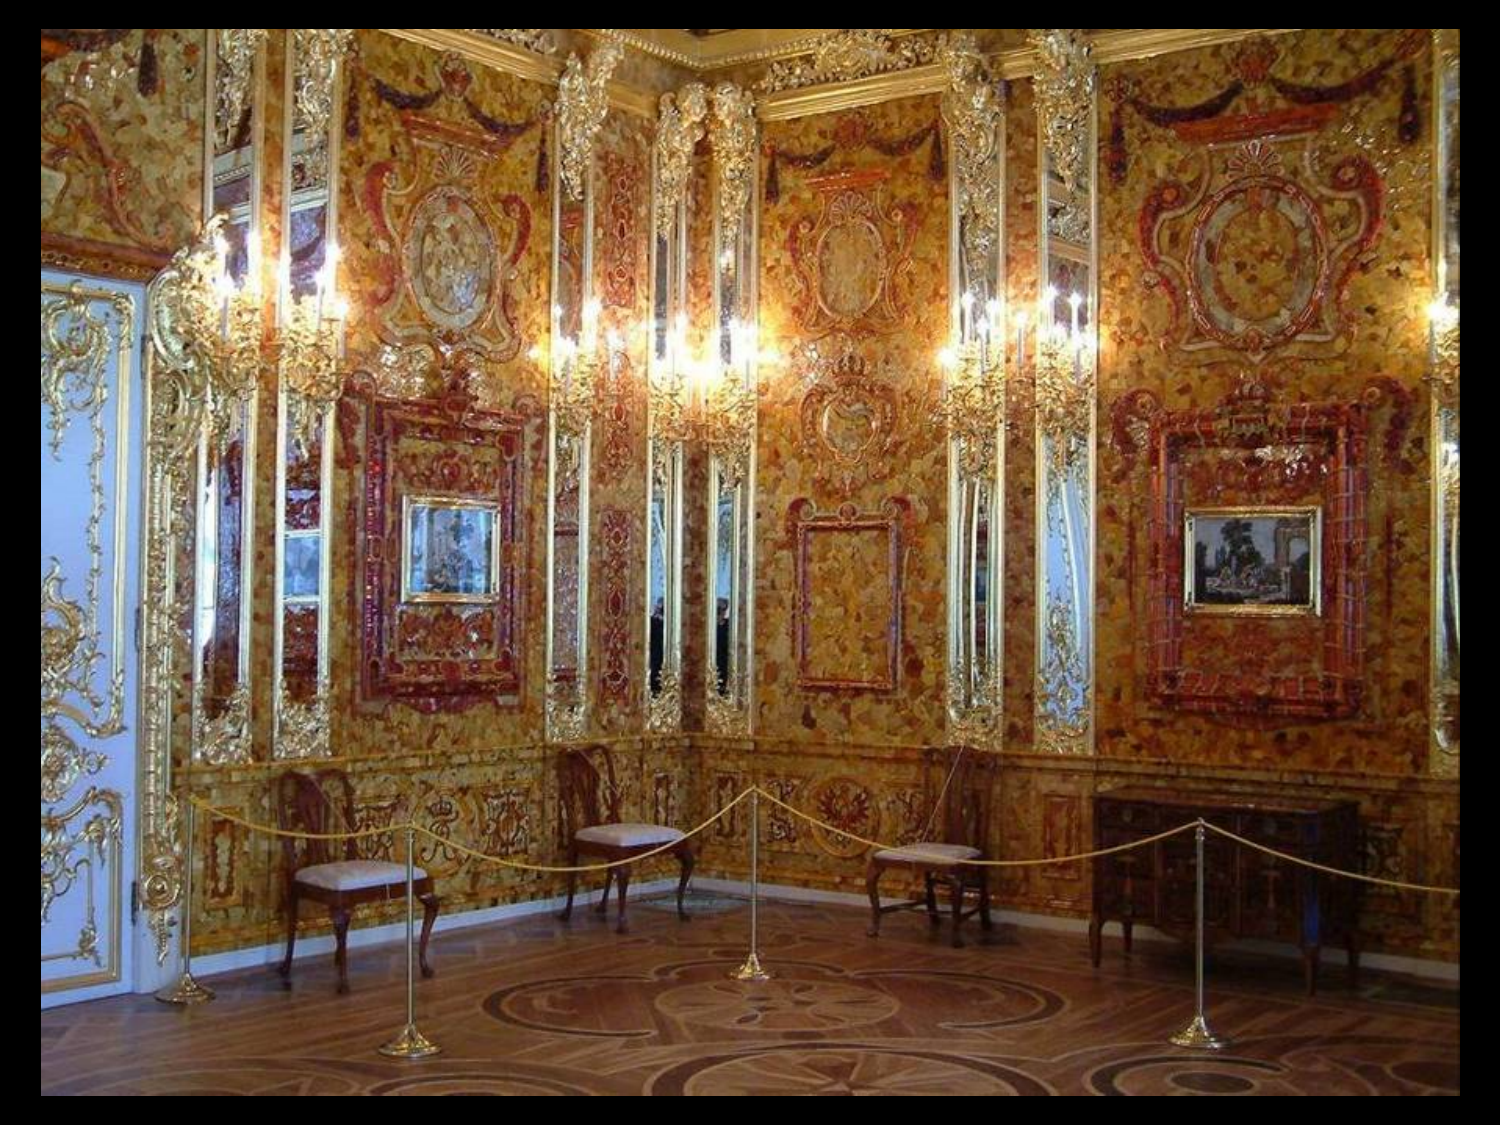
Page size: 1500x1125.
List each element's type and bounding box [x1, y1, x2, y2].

picture [41, 29, 1460, 1096]
